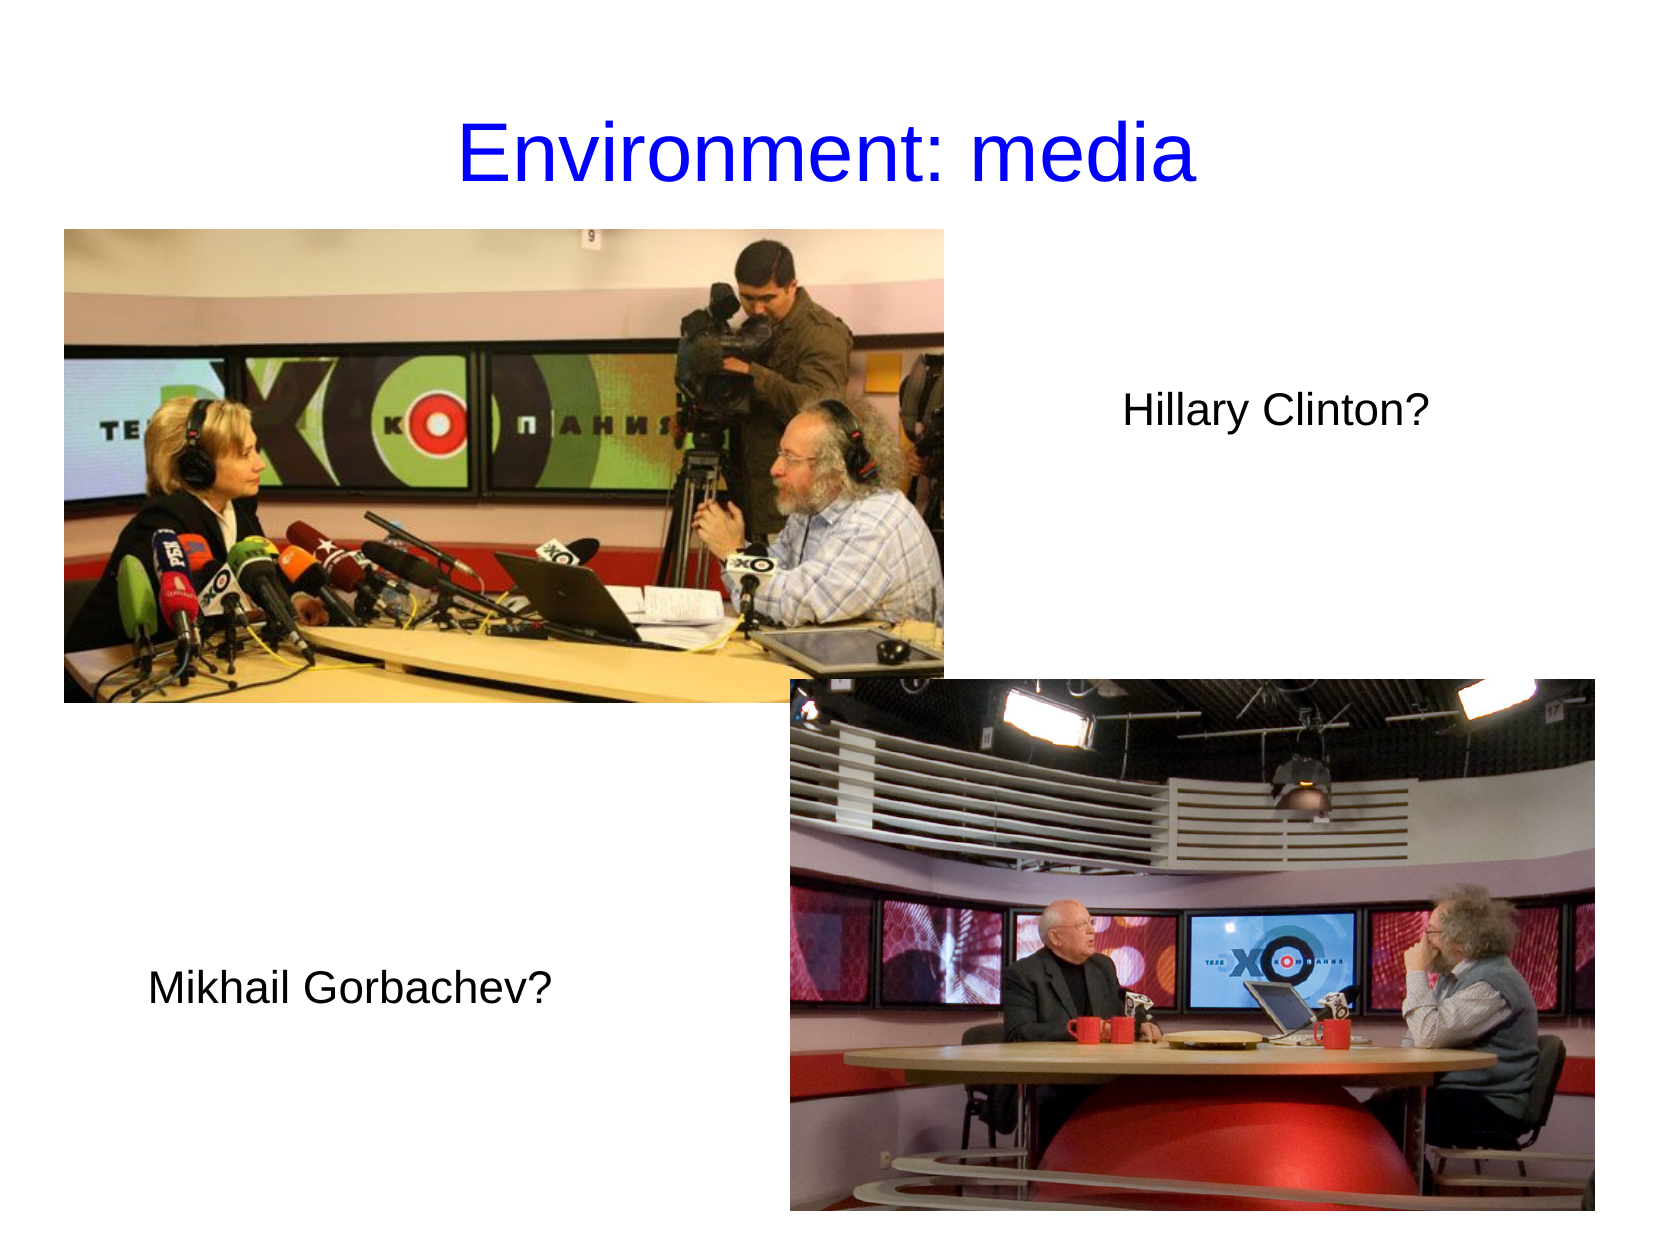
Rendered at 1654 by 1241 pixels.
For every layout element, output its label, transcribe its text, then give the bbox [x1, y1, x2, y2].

picture [64, 229, 1595, 1211]
text_box Hillary Clinton? [1122, 383, 1477, 435]
text_box Mikhail Gorbachev? [147, 961, 562, 1013]
title Environment: media [82, 49, 1571, 257]
